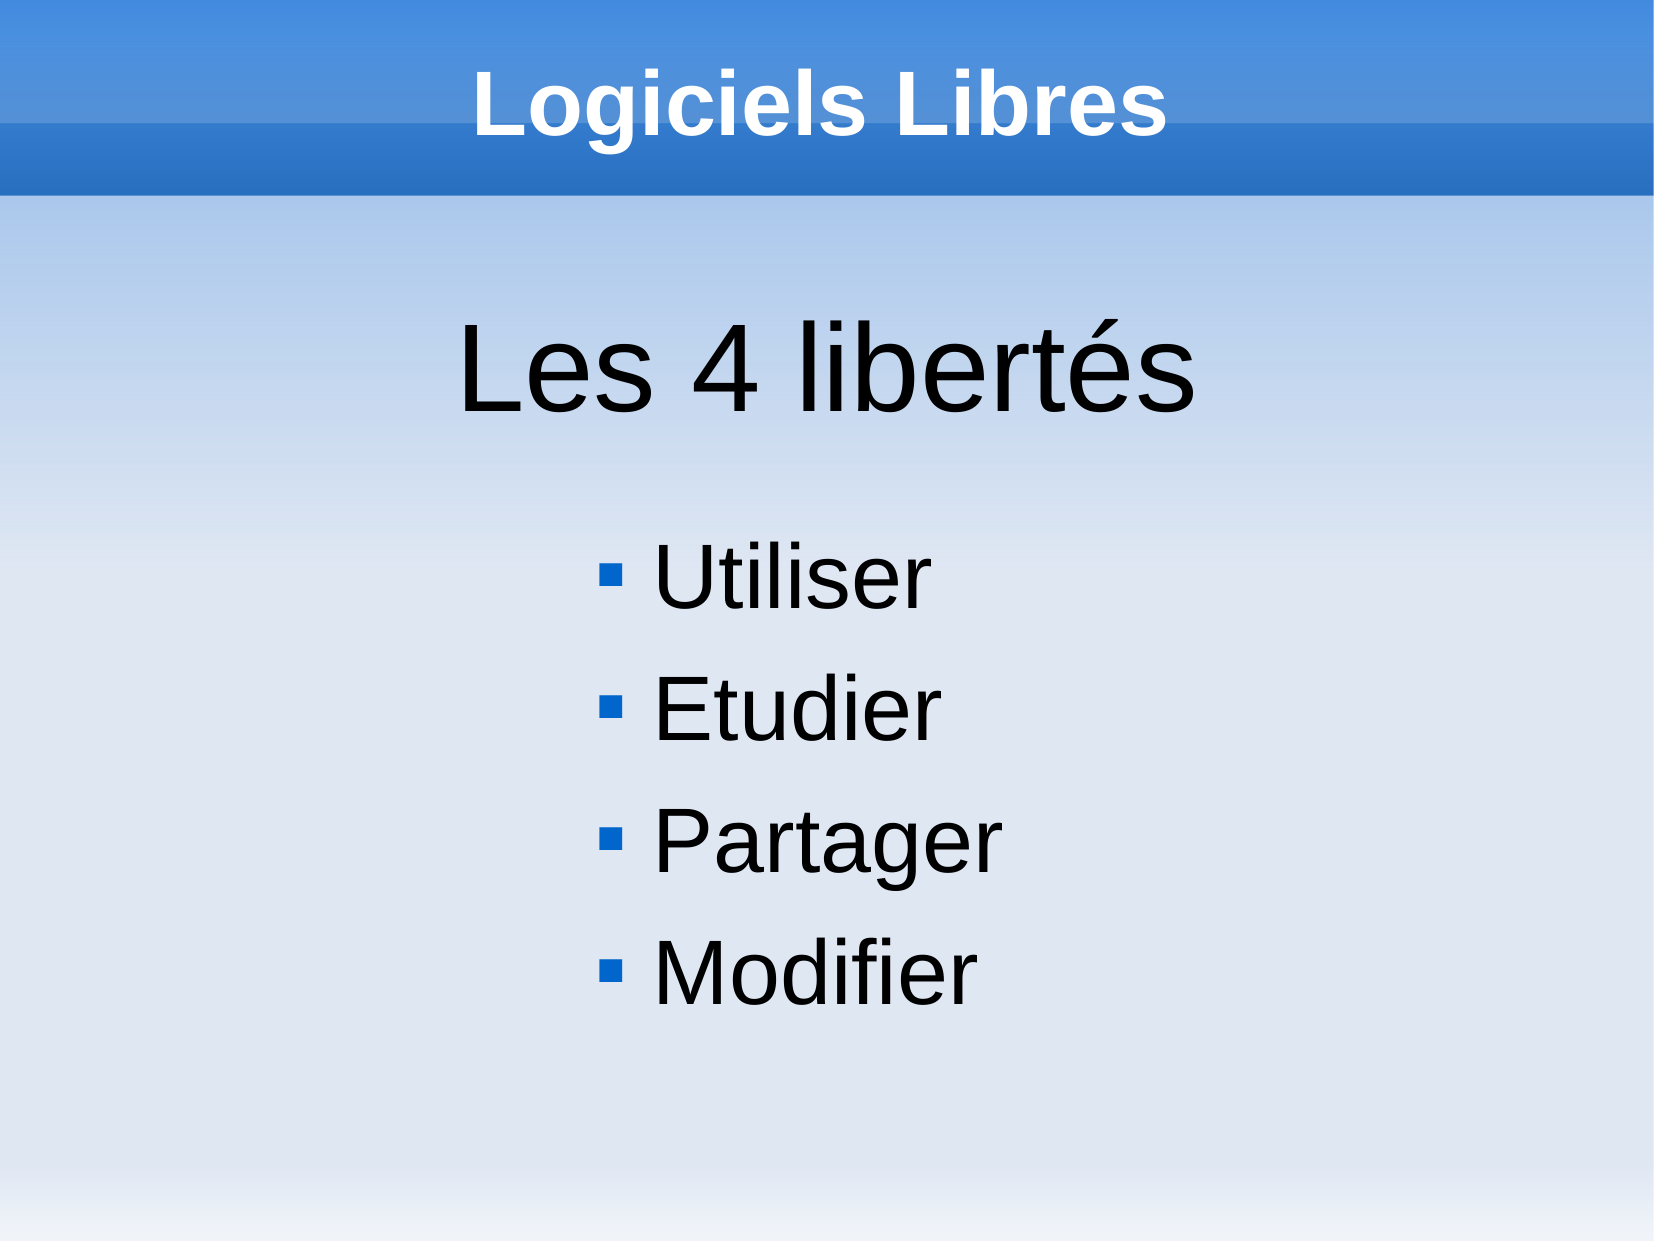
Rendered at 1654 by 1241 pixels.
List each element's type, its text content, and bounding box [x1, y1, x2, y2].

picture [0, 0, 1654, 1241]
list Utiliser Etudier Partager Modifier [581, 525, 1072, 1087]
text_box Les 4 libertés [440, 290, 1214, 461]
title Logiciels Libres [76, 0, 1565, 208]
